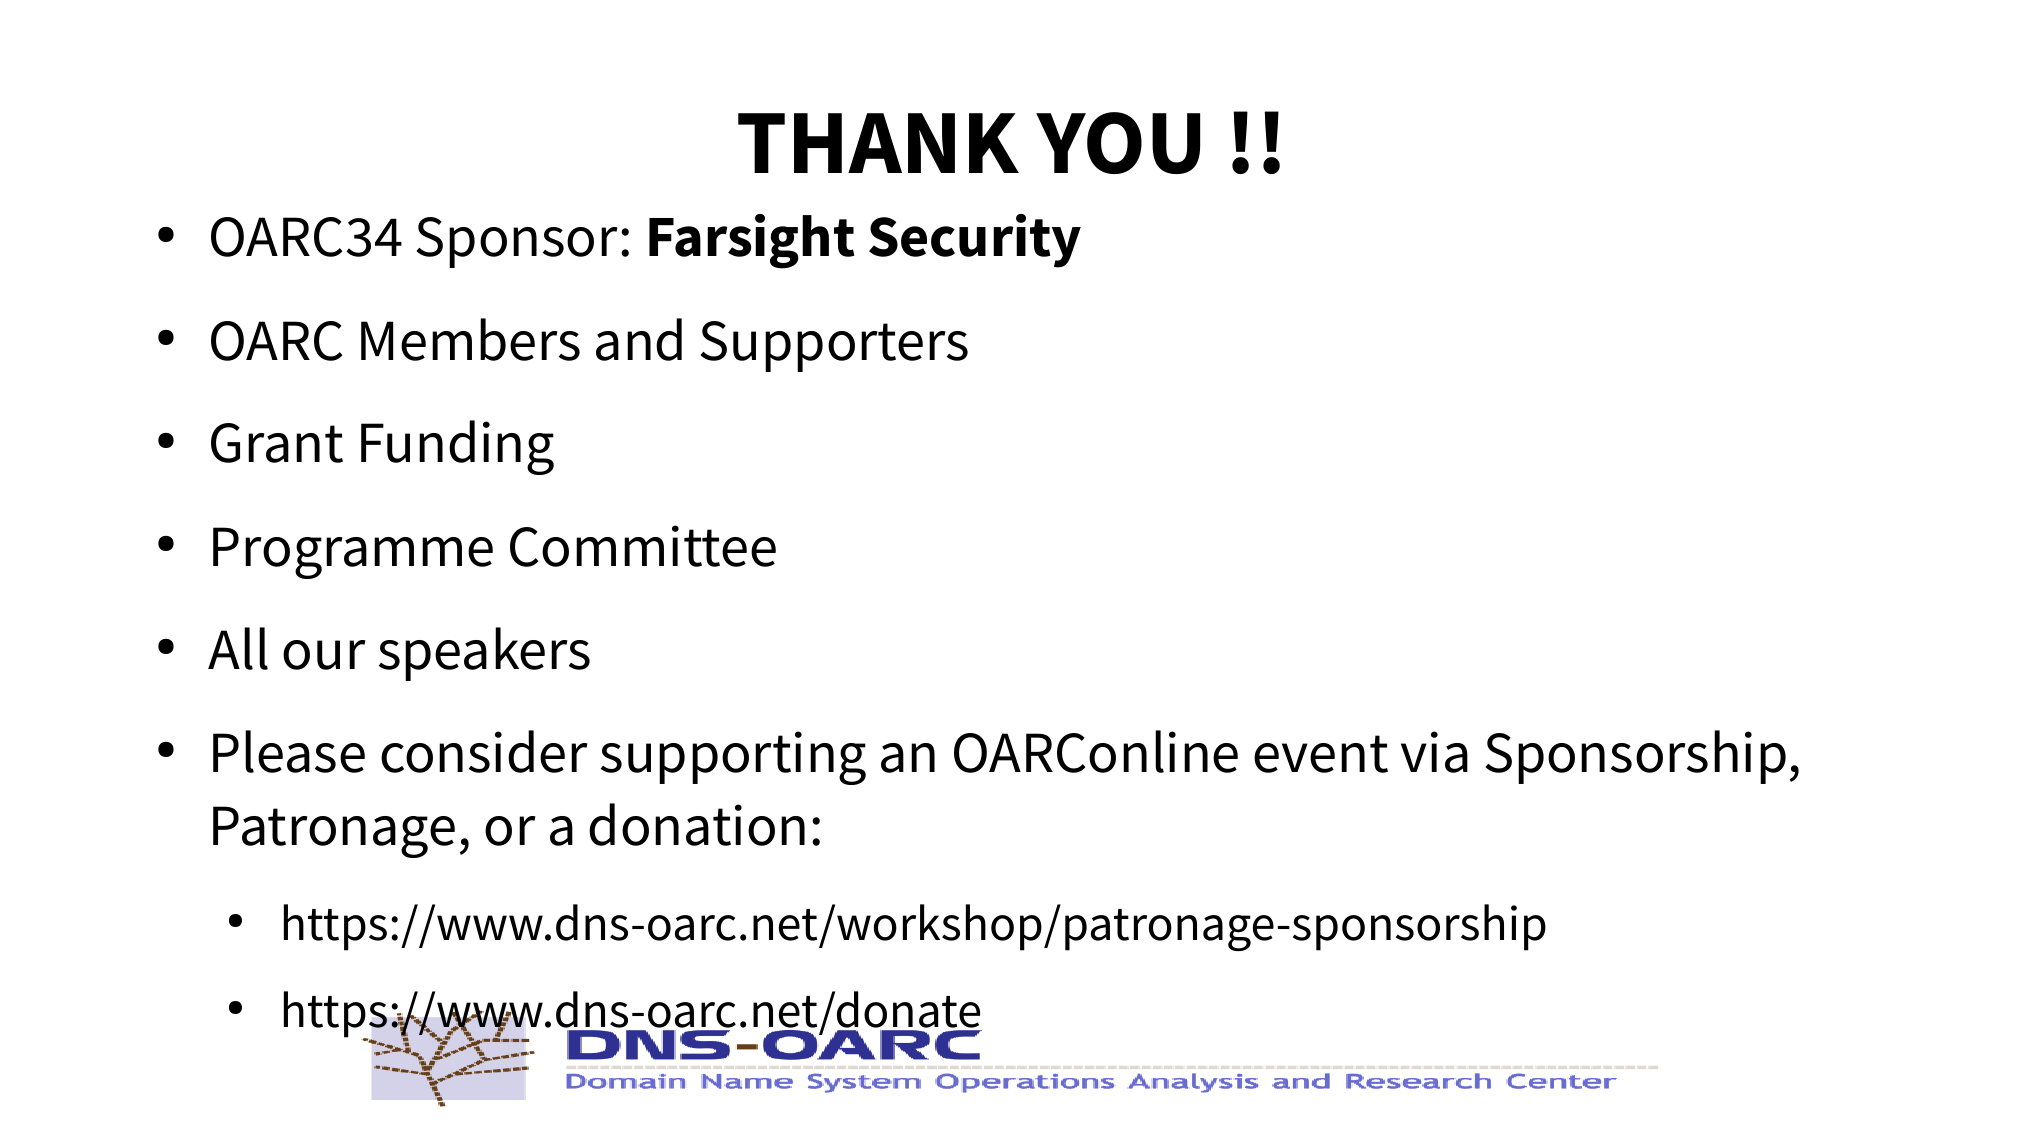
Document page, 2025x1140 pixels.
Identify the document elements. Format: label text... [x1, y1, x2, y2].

title THANK YOU !! [101, 45, 1924, 236]
list OARC34 Sponsor: Farsight Security OARC Members and Supporters Grant Funding Programme Committee All our speakers Please consider supporting an OARConline event via Sponsorship, Patronage, or a donation: https://www.dns-oarc.net/workshop/patronage-sponsorship https://www.dns-oarc.net/donate [138, 199, 1933, 1044]
picture [289, 1044, 1700, 1113]
